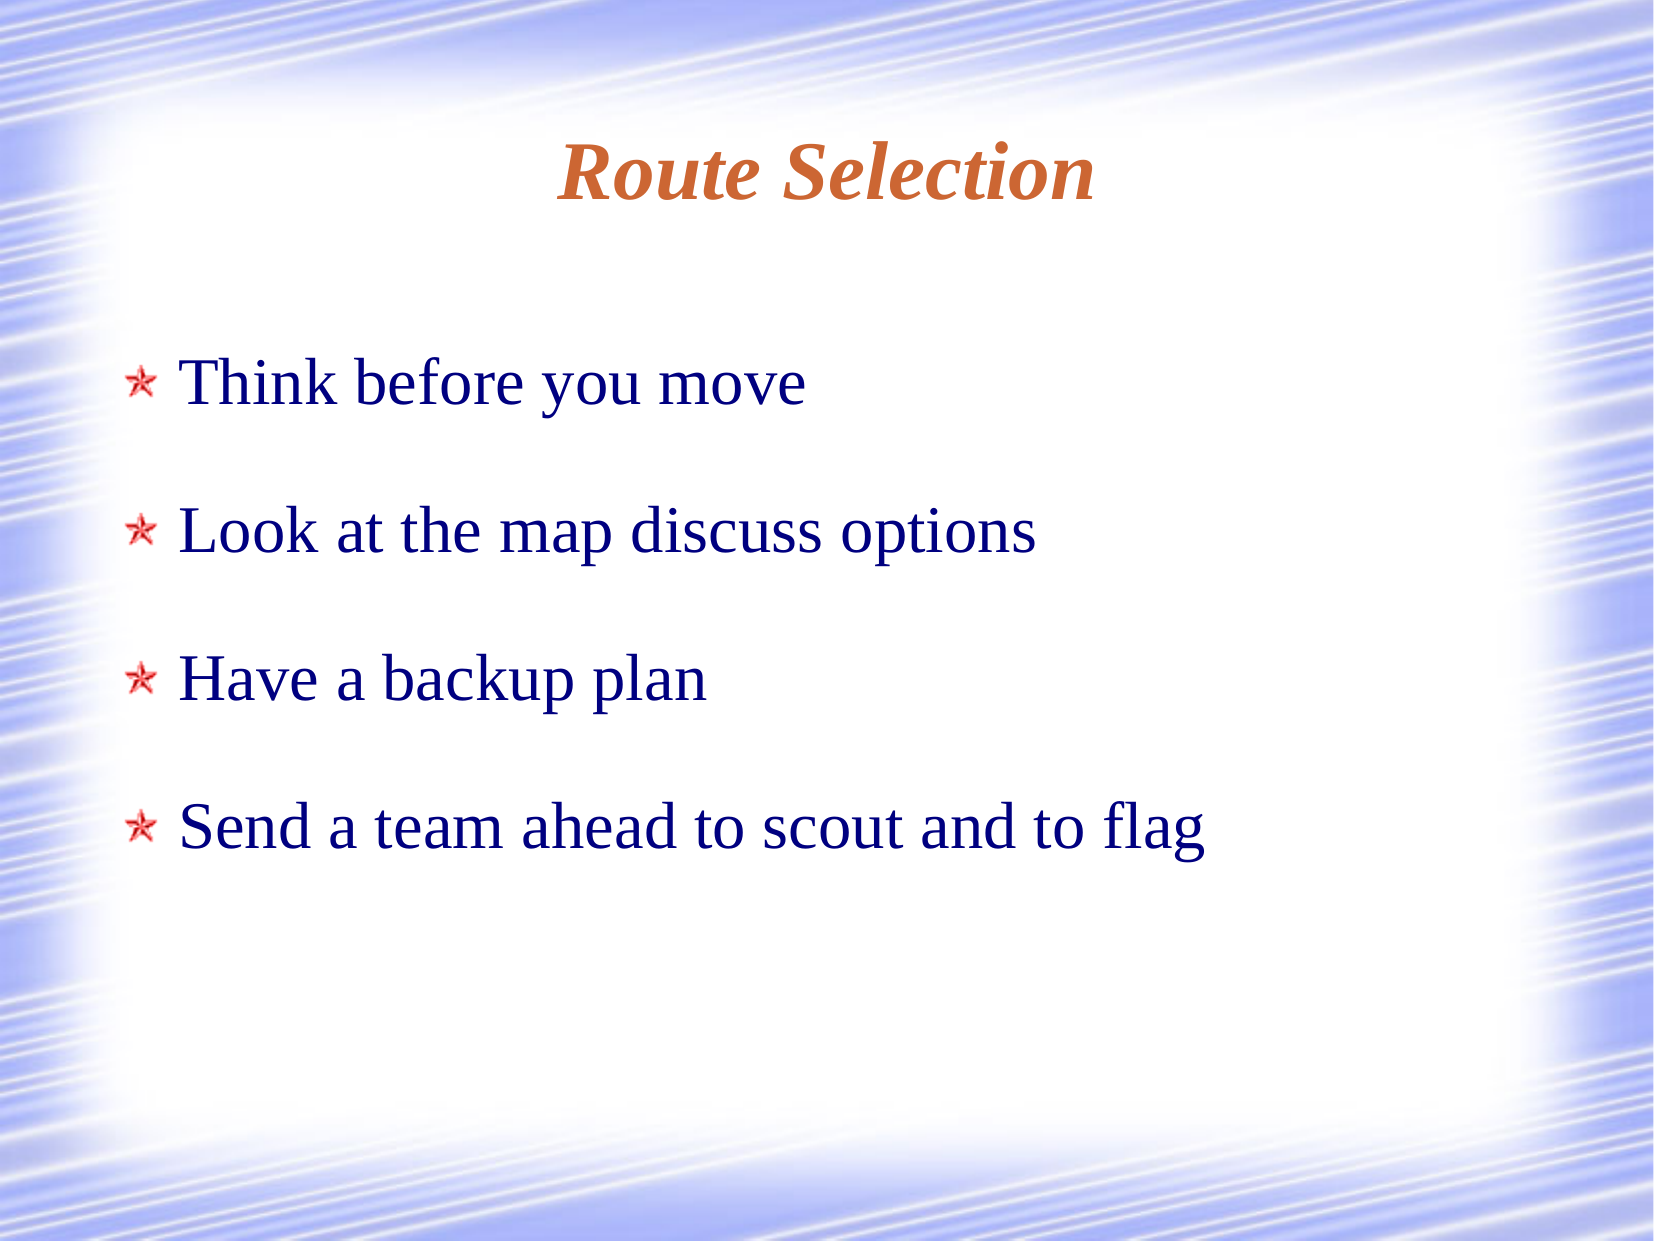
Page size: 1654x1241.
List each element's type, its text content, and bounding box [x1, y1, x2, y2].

title Route Selection [121, 67, 1534, 275]
list Think before you move Look at the map discuss options Have a backup plan Send a team ahead to scout and to flag [121, 344, 1534, 1065]
picture [0, 0, 1654, 1241]
